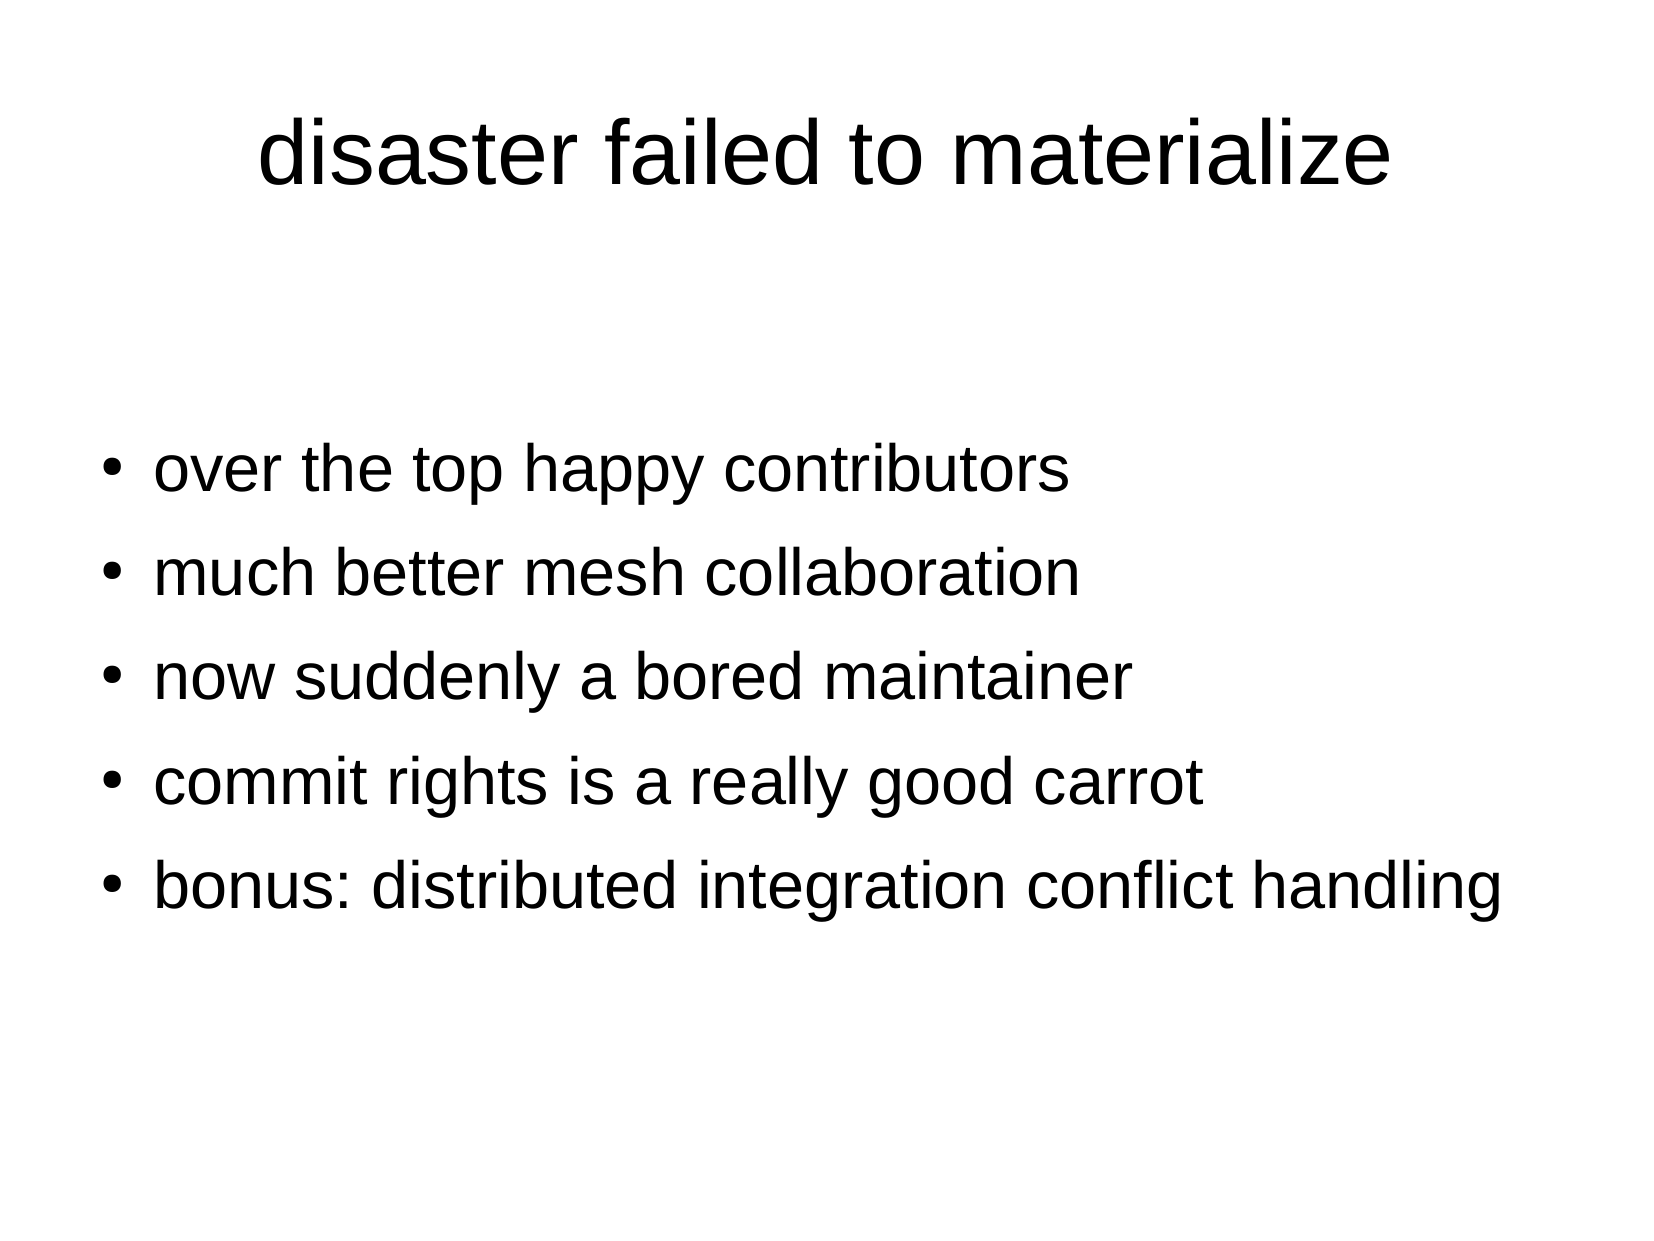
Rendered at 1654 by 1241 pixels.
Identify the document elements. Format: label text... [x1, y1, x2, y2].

list over the top happy contributors much better mesh collaboration now suddenly a bored maintainer commit rights is a really good carrot bonus: distributed integration conflict handling [82, 431, 1571, 1021]
title disaster failed to materialize [82, 49, 1571, 257]
